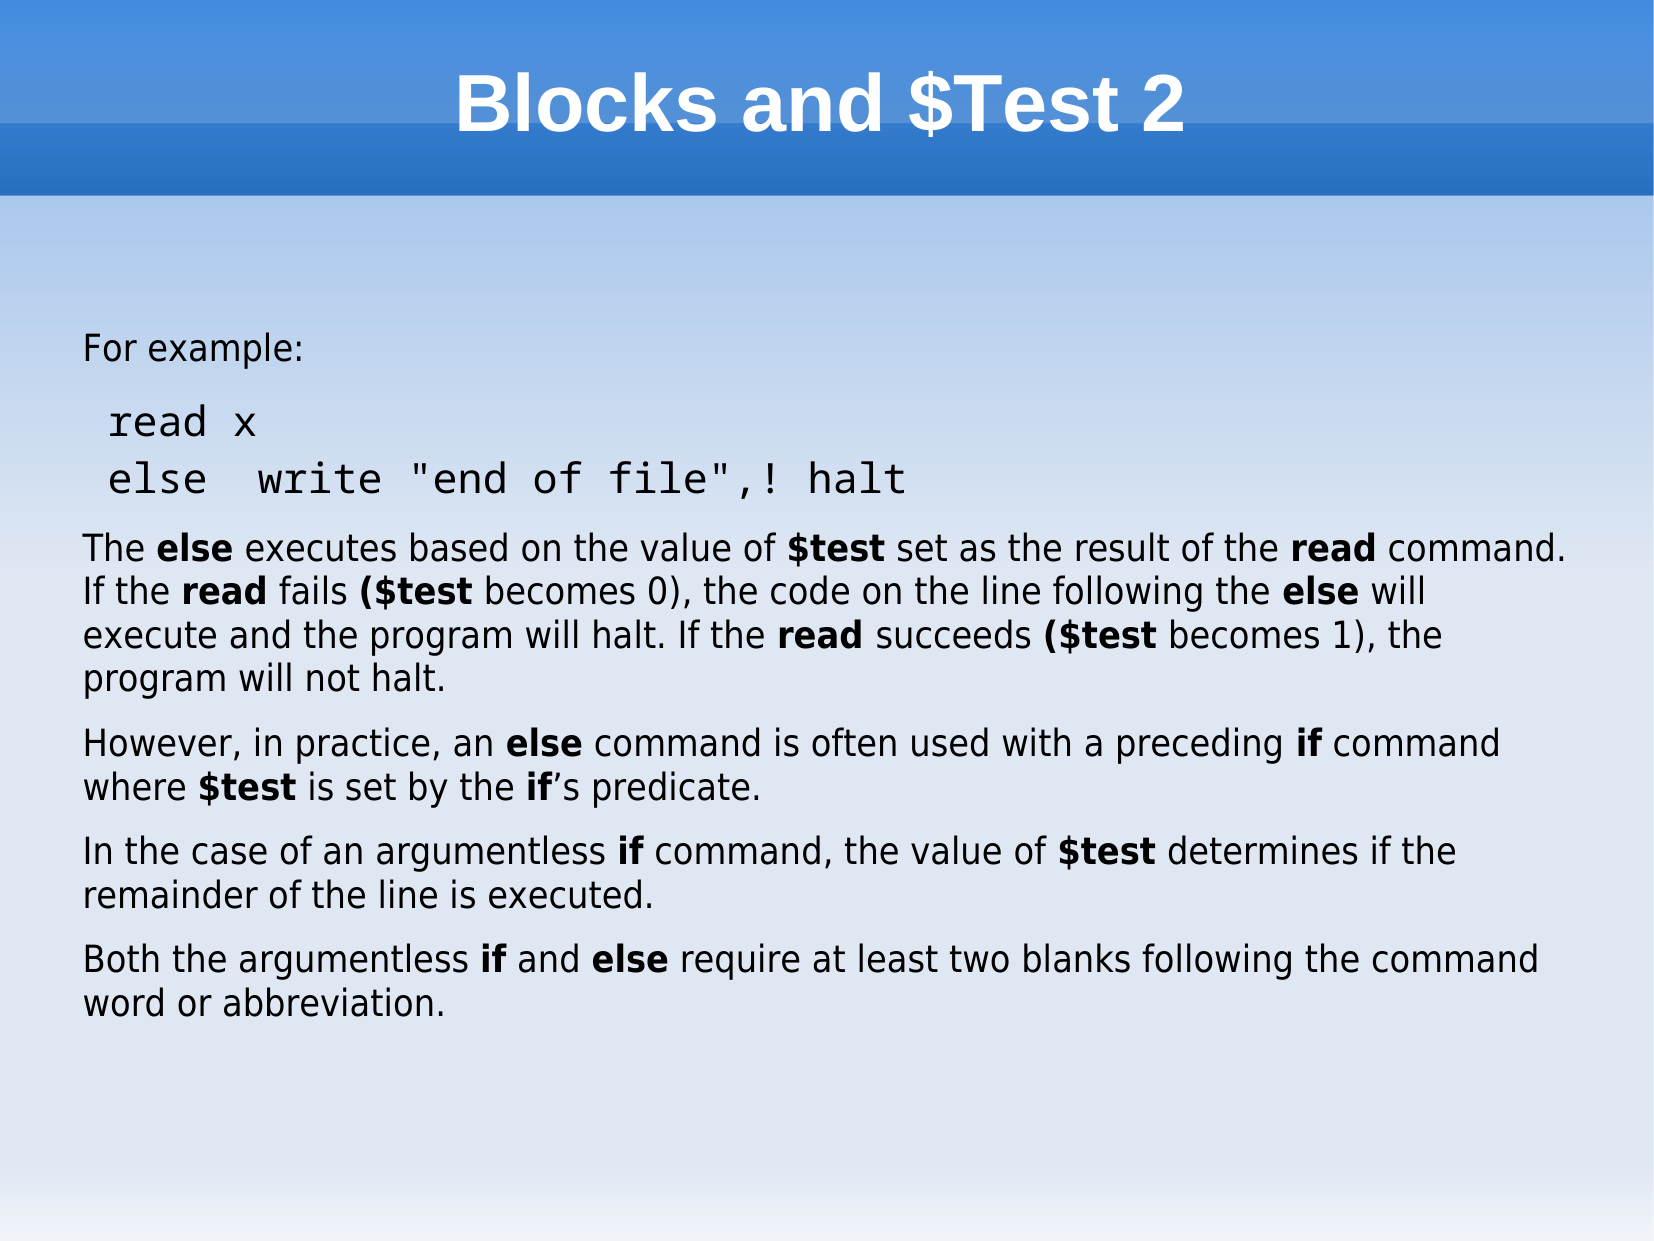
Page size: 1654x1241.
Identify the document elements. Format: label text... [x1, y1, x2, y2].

title Blocks and $Test 2 [76, 0, 1565, 208]
subtitle For example: read x else write "end of file",! halt The else executes based on the value of $test set as the result of the read command. If the read fails ($test becomes 0), the code on the line following the else will execute and the program will halt. If the read succeeds ($test becomes 1), the program will not halt. However, in practice, an else command is often used with a preceding if command where $test is set by the if’s predicate. In the case of an argumentless if command, the value of $test determines if the remainder of the line is executed. Both the argumentless if and else require at least two blanks following the command word or abbreviation. [82, 210, 1571, 1142]
picture [0, 0, 1654, 1241]
